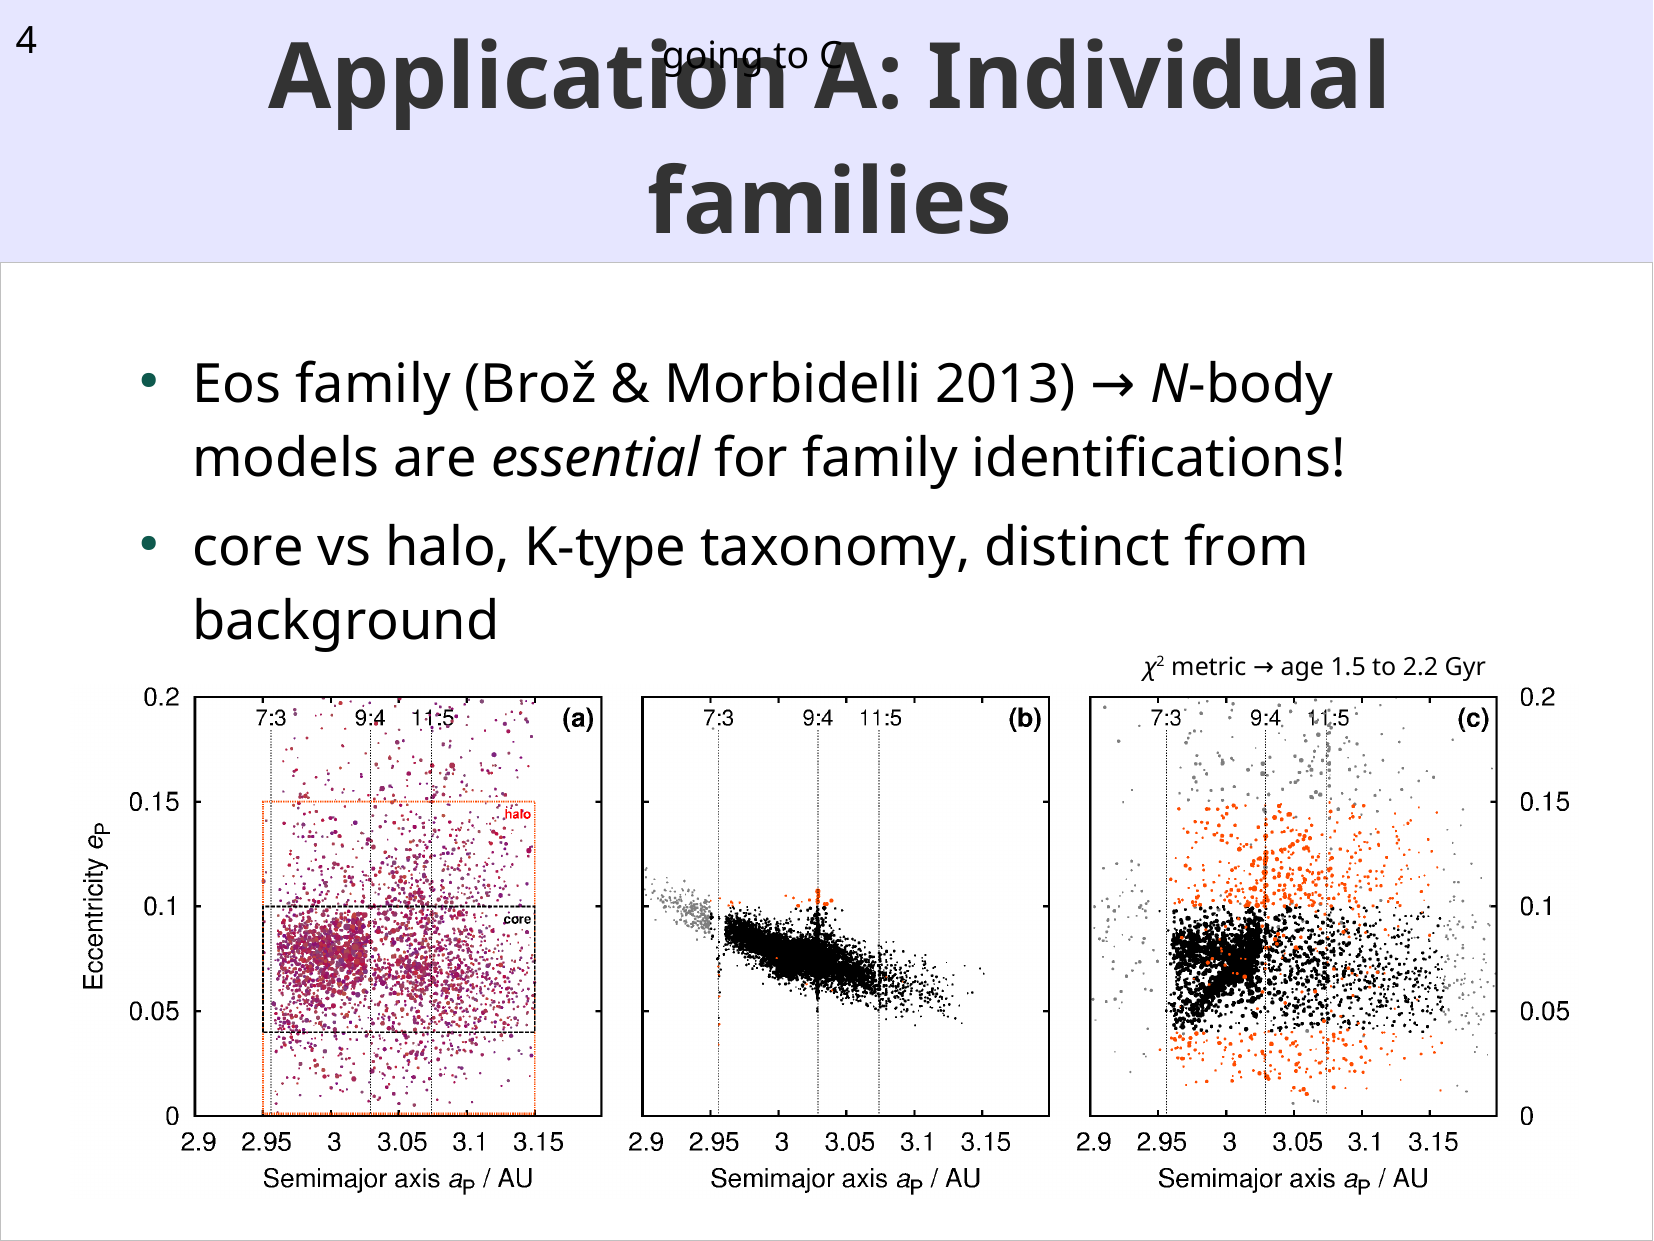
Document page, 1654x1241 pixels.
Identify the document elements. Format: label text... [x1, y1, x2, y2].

list Eos family (Brož & Morbidelli 2013) → N-body models are essential for family identifications! core vs halo, K-type taxonomy, distinct from background Yarkovsky drift da/dt vs scattering in e, i by resonances [121, 344, 1534, 684]
picture [70, 684, 1579, 1199]
text_box 4 [0, 5, 51, 65]
text_box χ2 metric → age 1.5 to 2.2 Gyr [1129, 640, 1472, 686]
text_box going to C [647, 21, 837, 81]
title Application A: Individual families [124, 31, 1536, 239]
